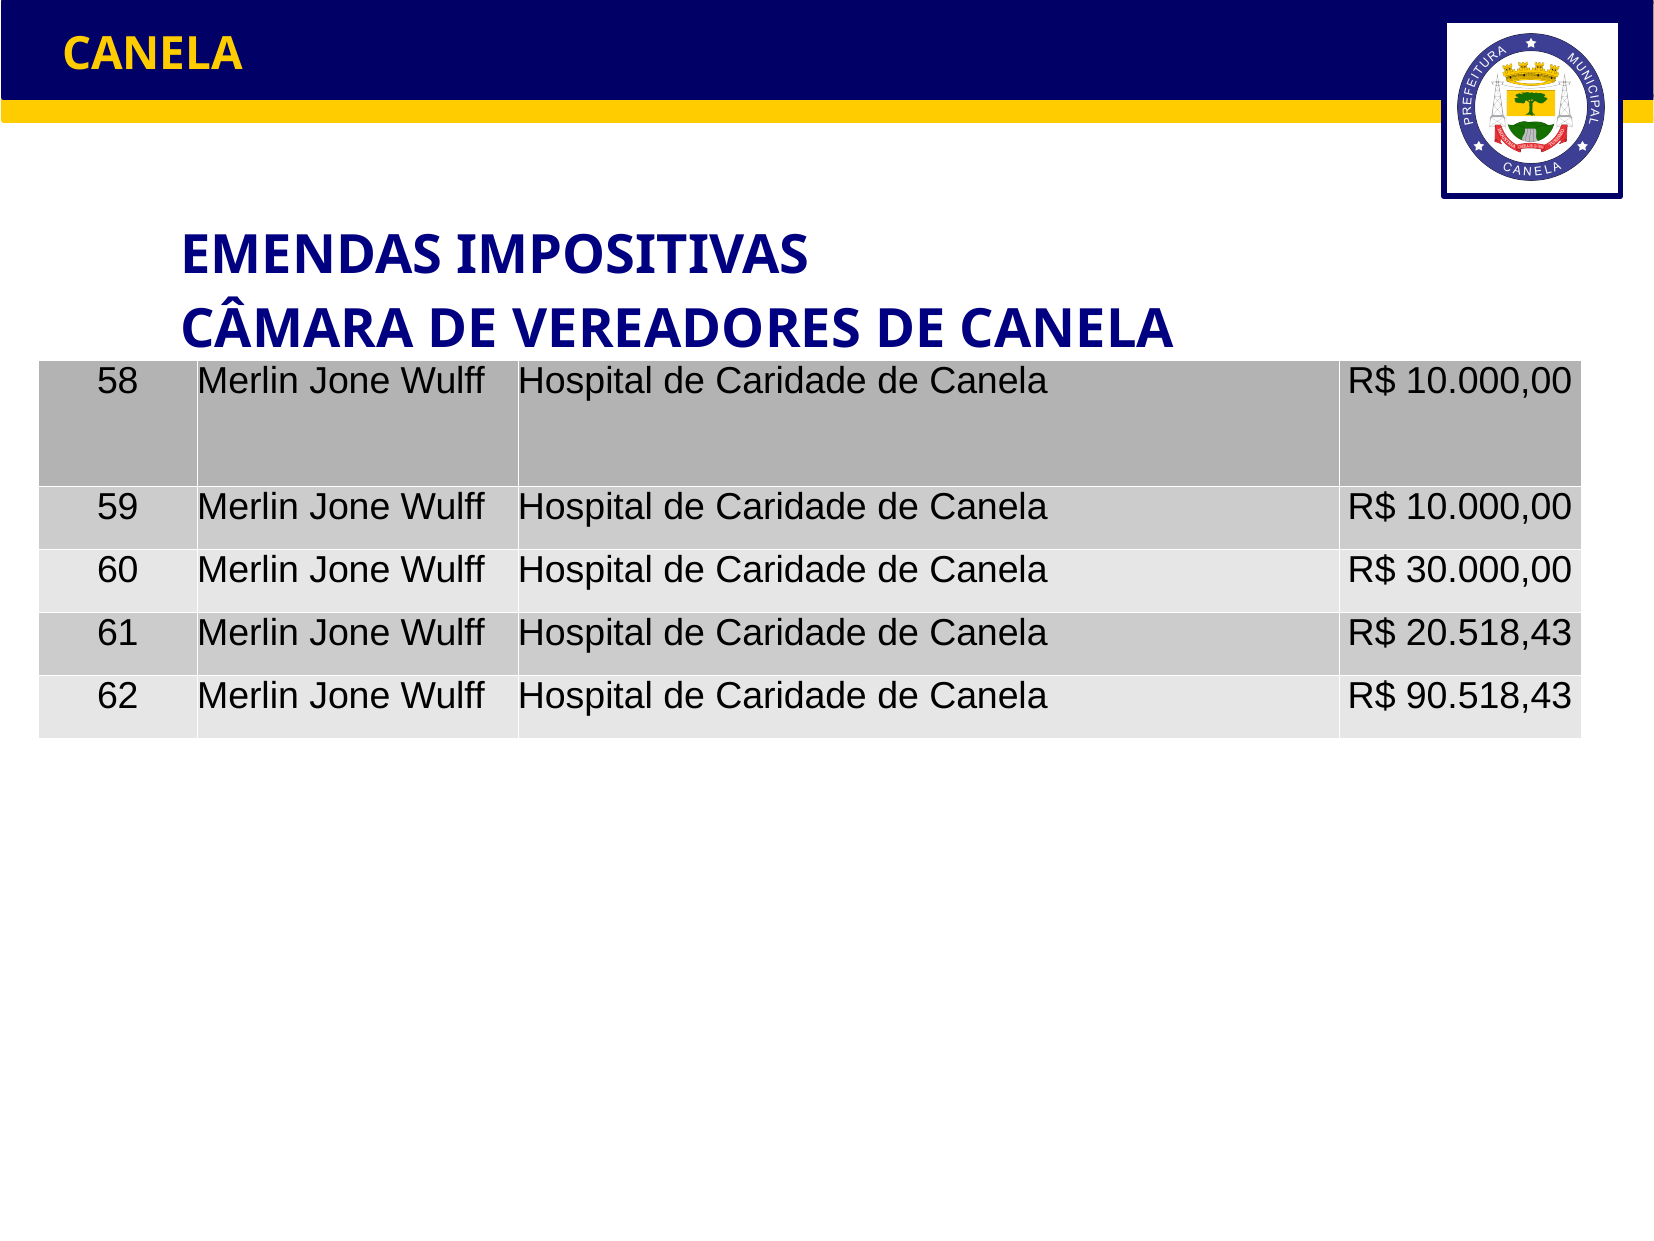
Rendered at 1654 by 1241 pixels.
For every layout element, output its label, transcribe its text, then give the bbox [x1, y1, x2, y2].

text_box [3, 0, 1654, 197]
table_cell 60 [39, 550, 197, 612]
table_header Merlin Jone Wulff [198, 361, 518, 486]
table_cell R$ 20.518,43 [1340, 613, 1581, 675]
table_cell 61 [39, 613, 197, 675]
table_cell R$ 10.000,00 [1340, 487, 1581, 549]
table_cell 59 [39, 487, 197, 549]
table_cell Hospital de Caridade de Canela [519, 487, 1339, 549]
table_cell Merlin Jone Wulff [198, 613, 518, 675]
picture [1457, 33, 1605, 181]
table_cell Hospital de Caridade de Canela [519, 613, 1339, 675]
table_cell Merlin Jone Wulff [198, 550, 518, 612]
table_cell 62 [39, 676, 197, 738]
text_box CANELA [47, 13, 853, 93]
table_cell Merlin Jone Wulff [198, 487, 518, 549]
text_box EMENDAS IMPOSITIVAS CÂMARA DE VEREADORES DE CANELA [165, 208, 1441, 344]
table_cell Hospital de Caridade de Canela [519, 676, 1339, 738]
table_header R$ 10.000,00 [1340, 361, 1581, 486]
table_cell R$ 90.518,43 [1340, 676, 1581, 738]
table_cell Hospital de Caridade de Canela [519, 550, 1339, 612]
table_cell R$ 30.000,00 [1340, 550, 1581, 612]
table_header 58 [39, 361, 197, 486]
table_header Hospital de Caridade de Canela [519, 361, 1339, 486]
table_cell Merlin Jone Wulff [198, 676, 518, 738]
